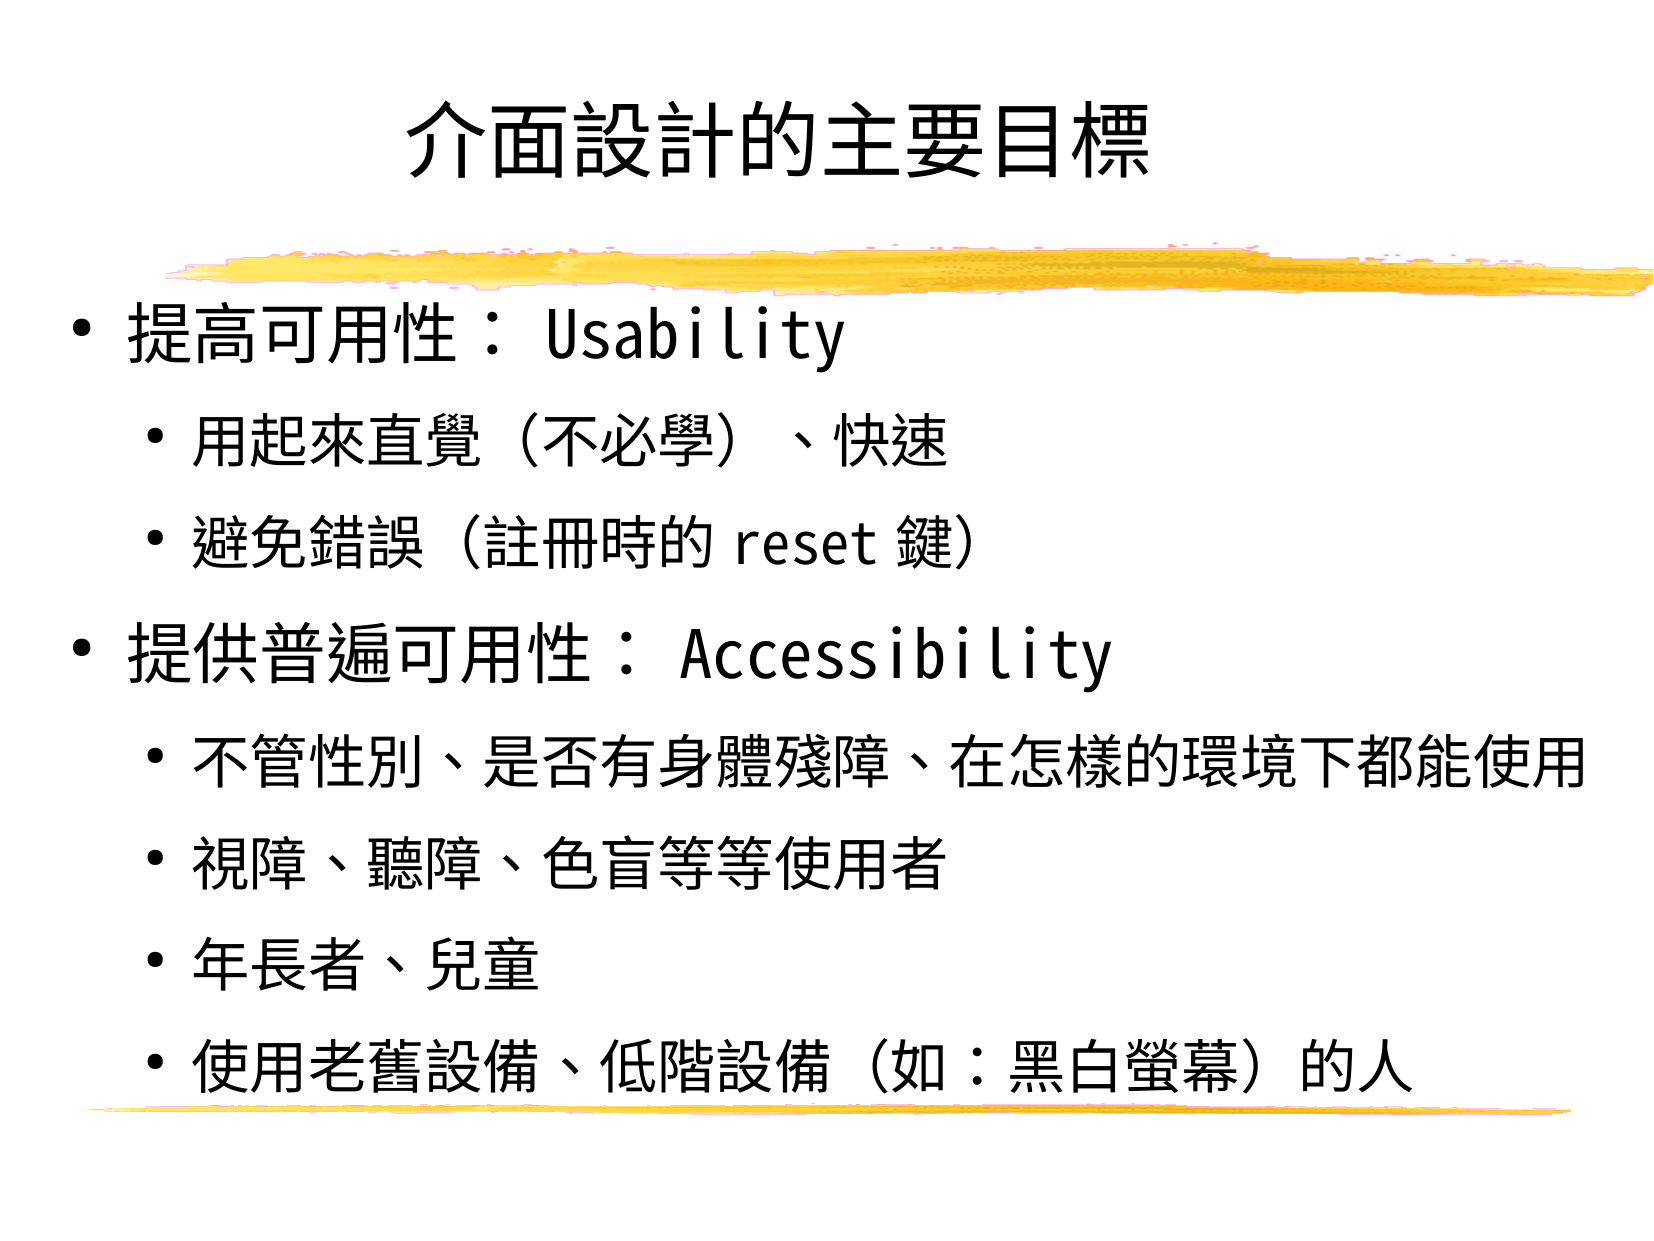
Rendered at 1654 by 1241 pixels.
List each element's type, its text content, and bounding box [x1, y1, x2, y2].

title 介面設計的主要目標 [76, 28, 1482, 235]
picture [165, 237, 1654, 308]
list 提高可用性：Usability 用起來直覺（不必學）、快速 避免錯誤（註冊時的reset鍵） 提供普遍可用性：Accessibility 不管性別、是否有身體殘障、在怎樣的環境下都能使用 視障、聽障、色盲等等使用者 年長者、兒童 使用老舊設備、低階設備（如：黑白螢幕）的人 [69, 275, 1619, 1195]
